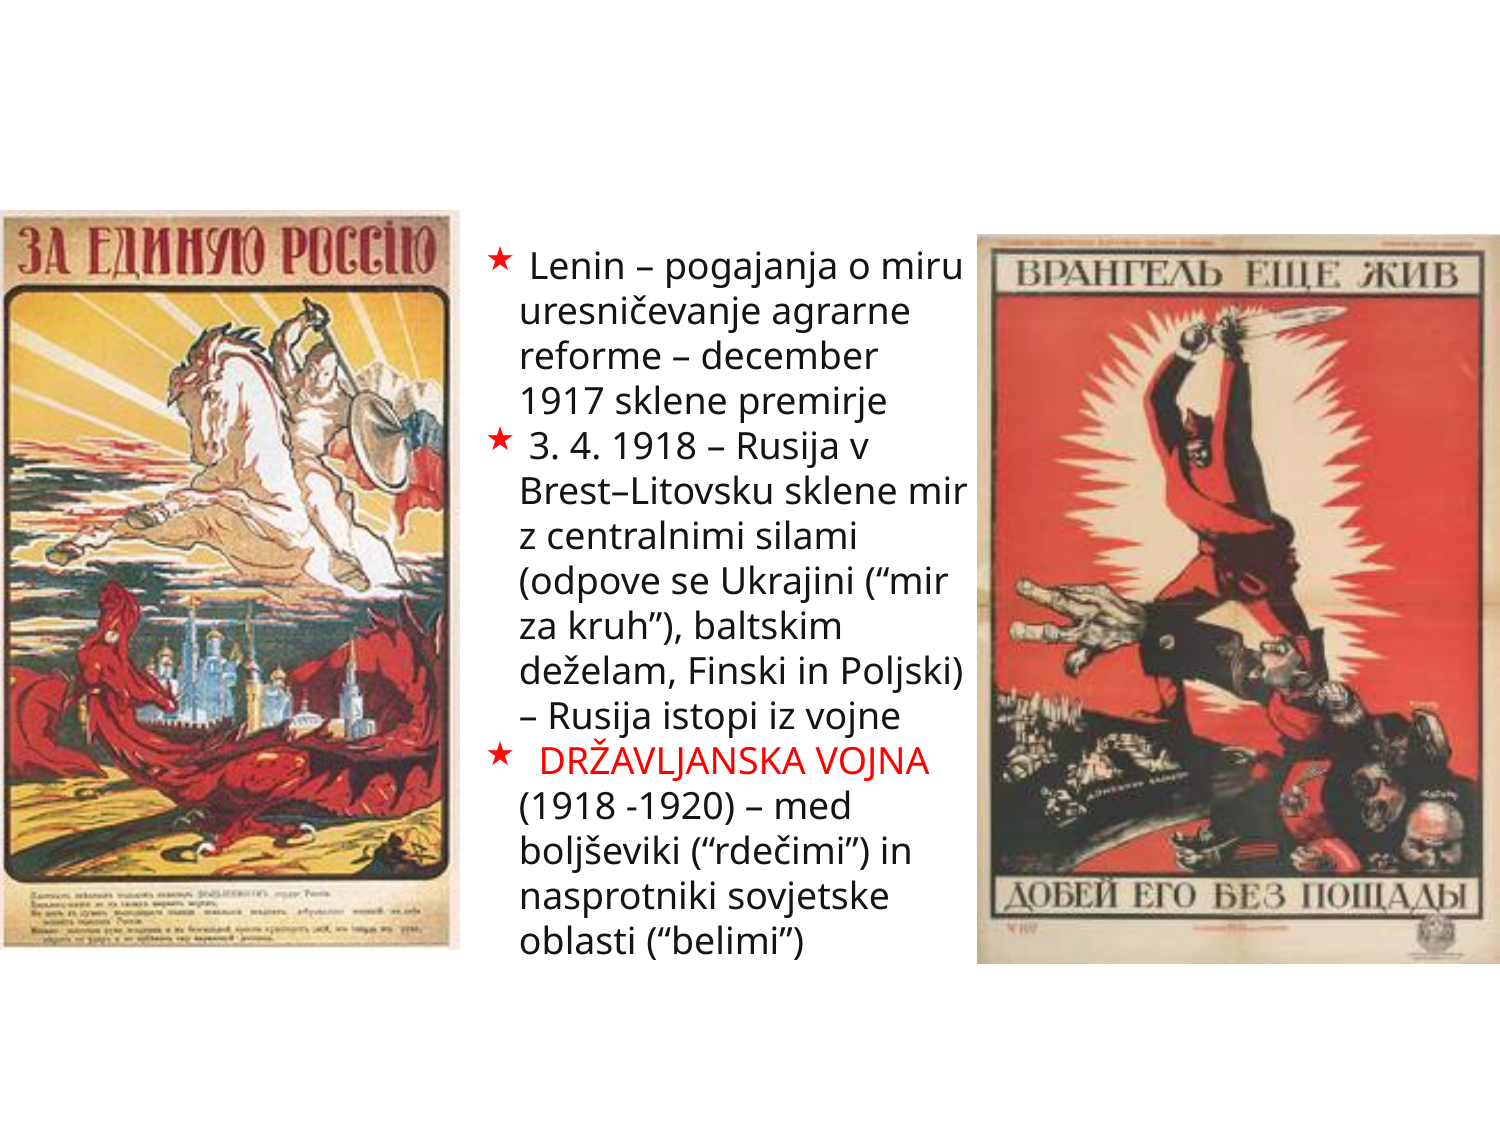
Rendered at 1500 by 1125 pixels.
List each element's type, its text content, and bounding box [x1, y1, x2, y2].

picture [0, 210, 460, 950]
text_box Lenin – pogajanja o miru uresničevanje agrarne reforme – december 1917 sklene premirje 3. 4. 1918 – Rusija v Brest–Litovsku sklene mir z centralnimi silami (odpove se Ukrajini (“mir za kruh”), baltskim deželam, Finski in Poljski) – Rusija istopi iz vojne DRŽAVLJANSKA VOJNA (1918 -1920) – med boljševiki (“rdečimi”) in nasprotniki sovjetske oblasti (“belimi”) [468, 234, 985, 970]
picture [977, 234, 1500, 964]
